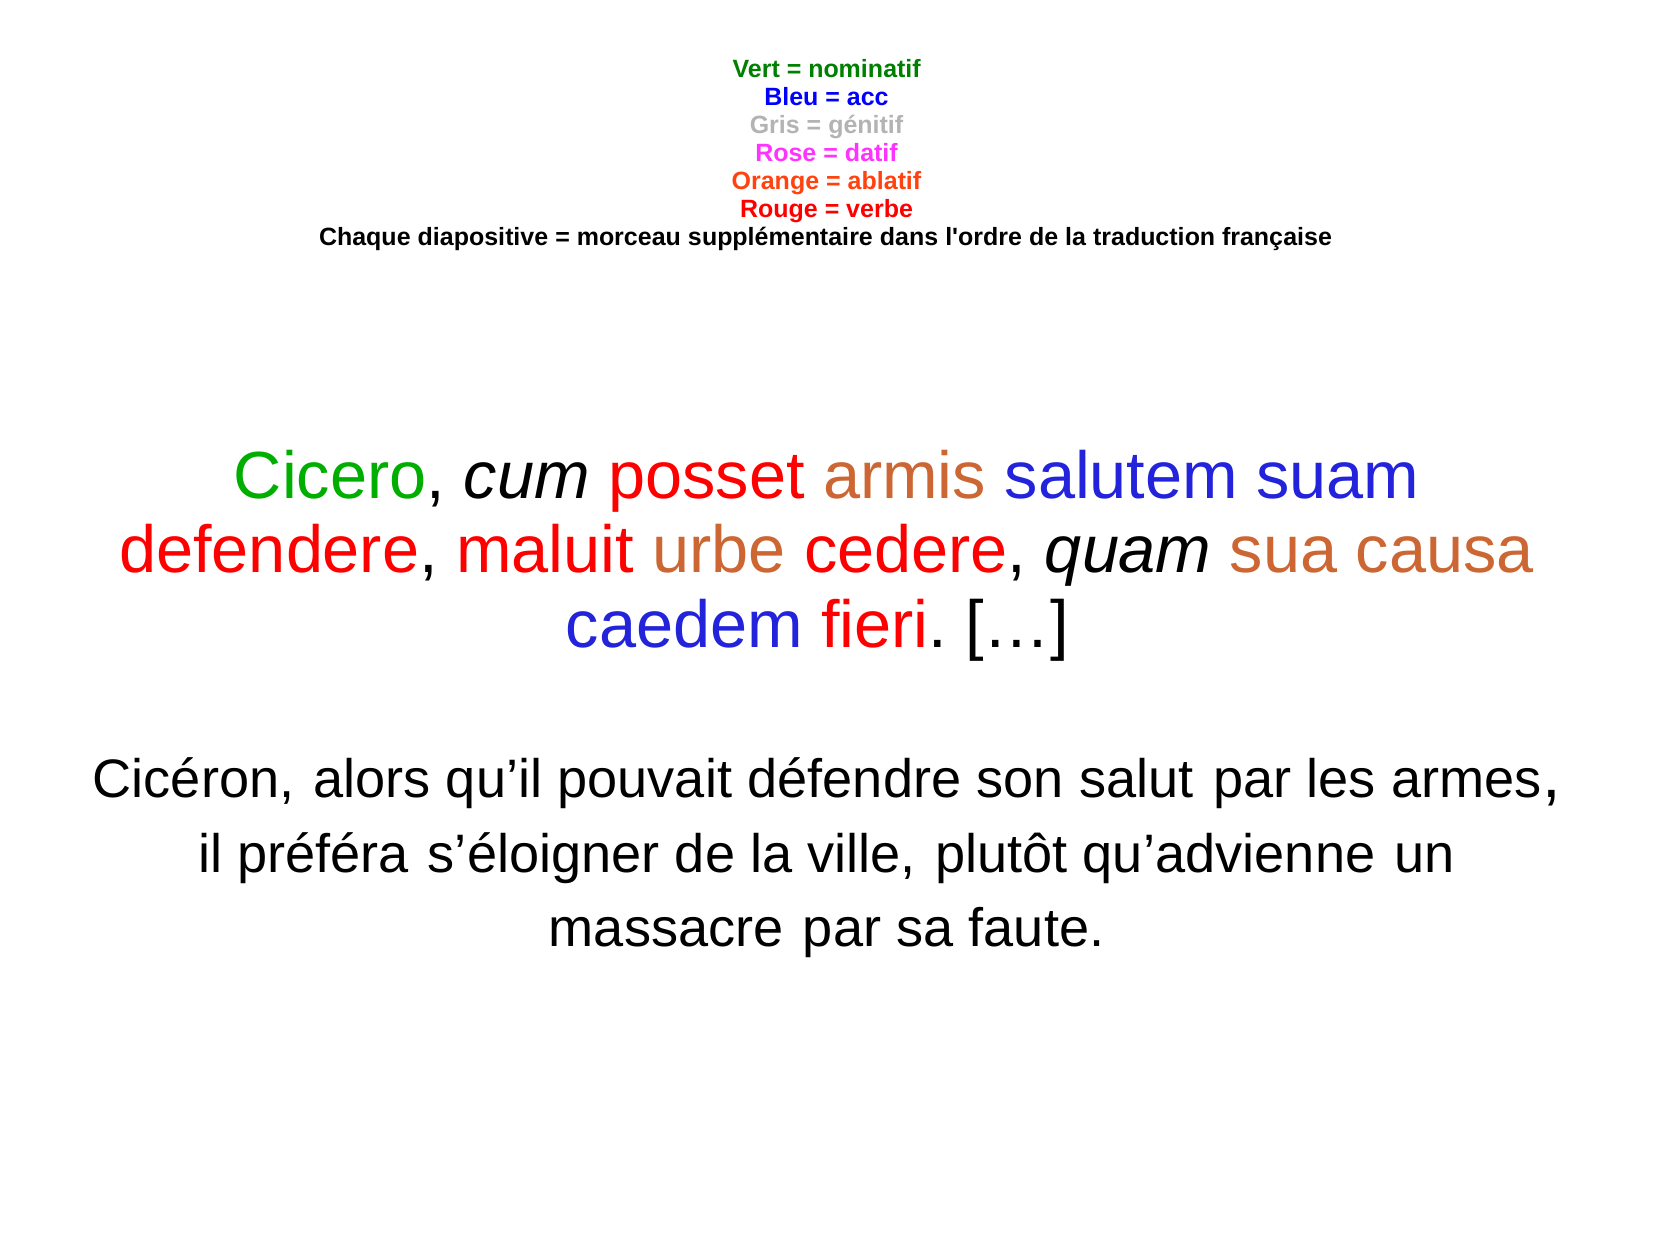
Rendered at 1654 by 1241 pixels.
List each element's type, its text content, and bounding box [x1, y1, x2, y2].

title Vert = nominatif Bleu = acc Gris = génitif Rose = datif Orange = ablatif Rouge = verbe Chaque diapositive = morceau supplémentaire dans l'ordre de la traduction française [82, 49, 1571, 257]
subtitle Cicero, cum posset armis salutem suam defendere, maluit urbe cedere, quam sua causa caedem fieri. […] Cicéron, alors qu’il pouvait défendre son salut par les armes, il préféra s’éloigner de la ville, plutôt qu’advienne un massacre par sa faute. [82, 290, 1571, 1109]
